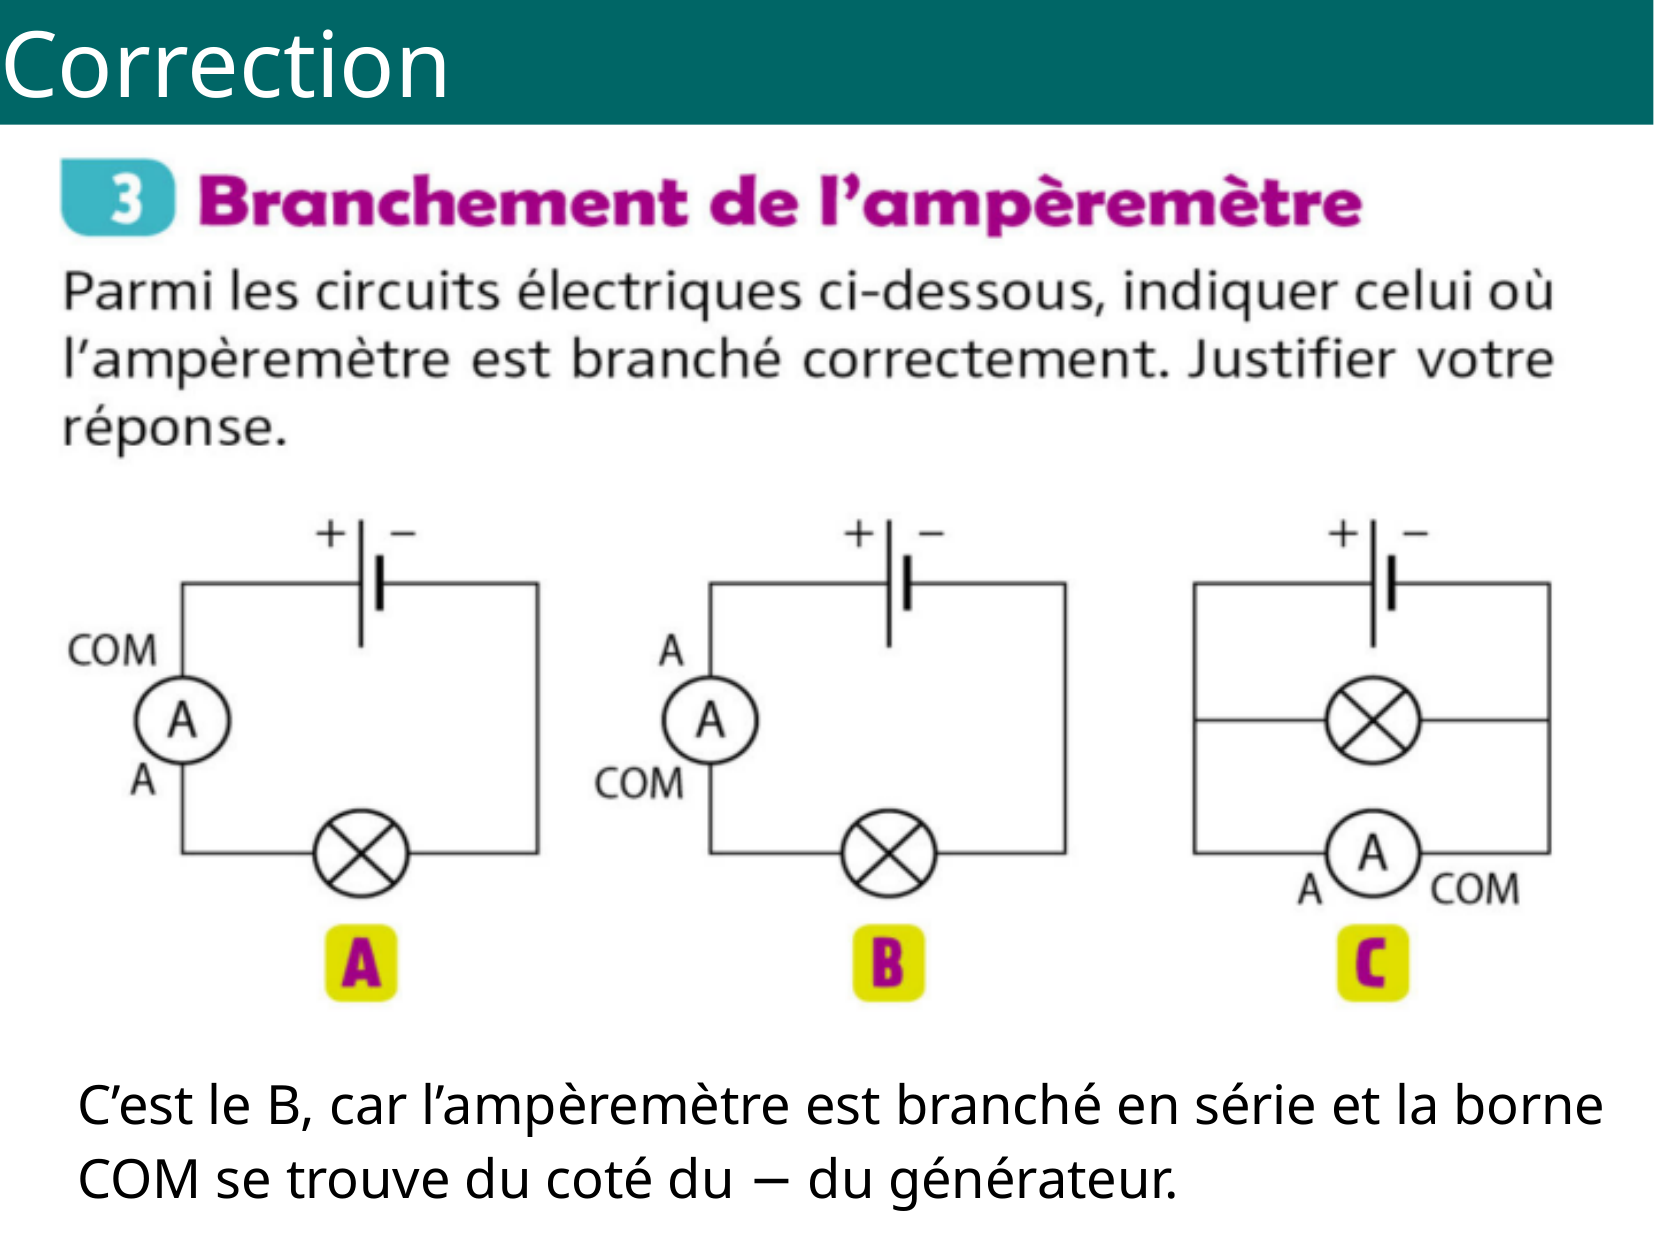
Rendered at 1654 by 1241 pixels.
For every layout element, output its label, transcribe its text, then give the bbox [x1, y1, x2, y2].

picture [35, 140, 1598, 1028]
title Correction [0, 8, 1654, 116]
list C’est le B, car l’ampèremètre est branché en série et la borne COM se trouve du coté du − du générateur. [11, 129, 1642, 1229]
